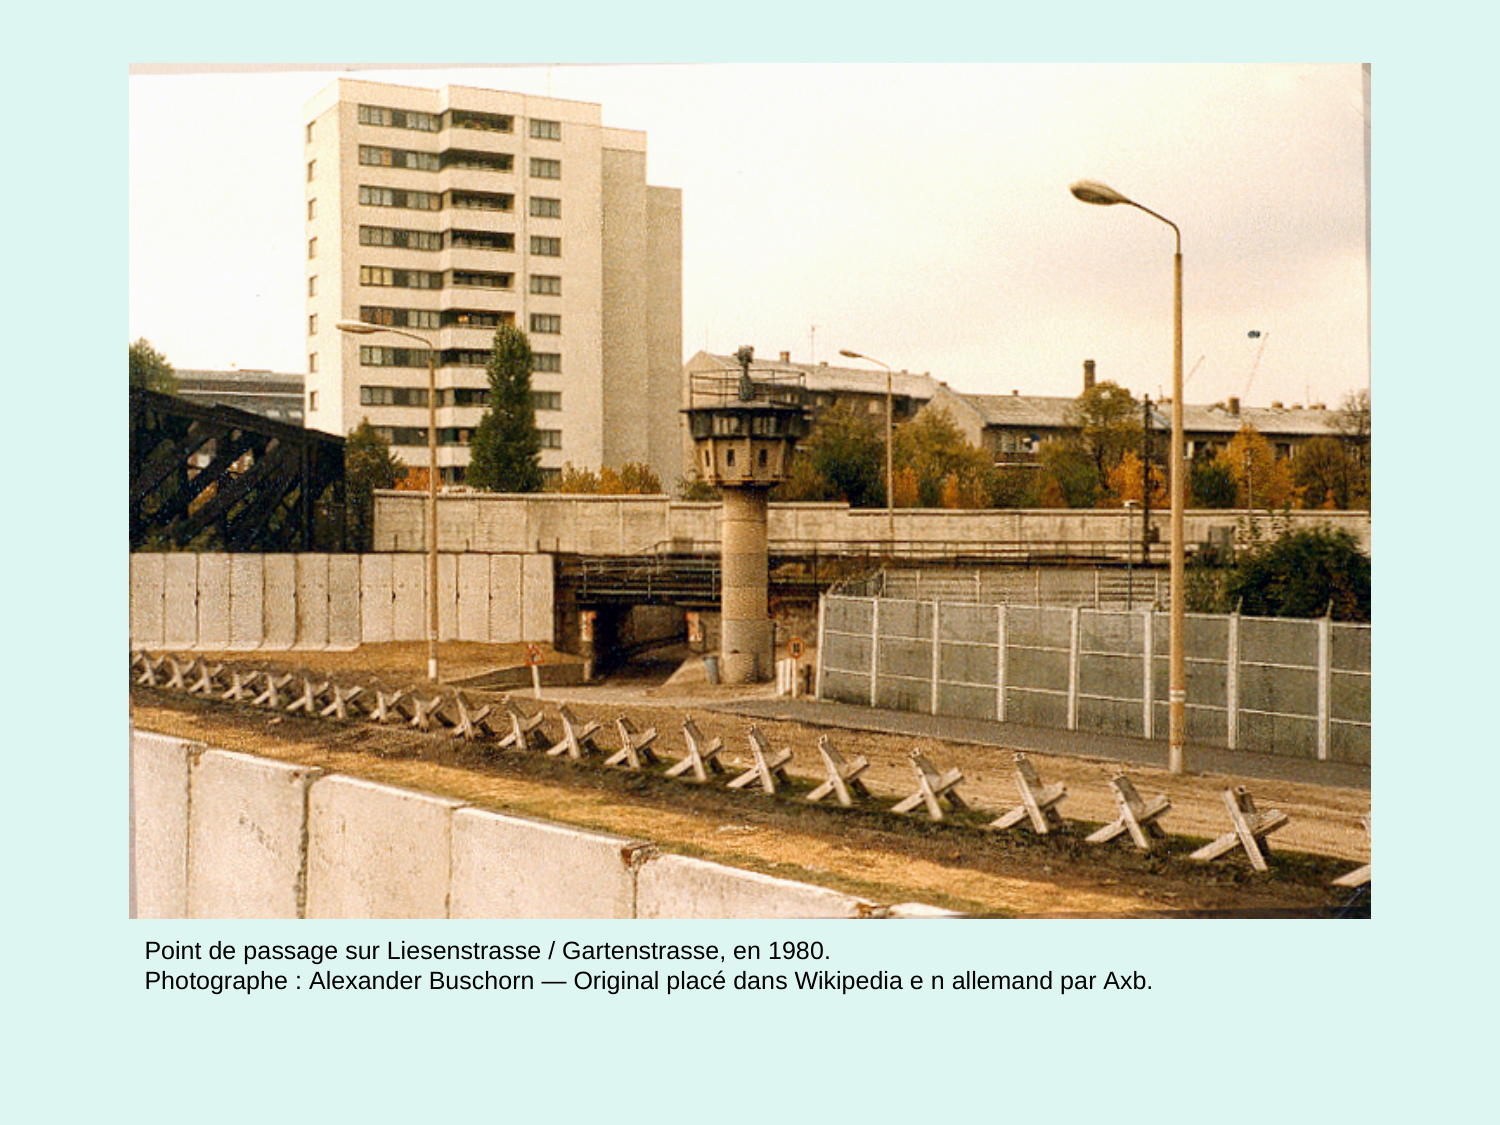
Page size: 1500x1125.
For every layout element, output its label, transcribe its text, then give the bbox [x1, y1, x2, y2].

text_box Point de passage sur Liesenstrasse / Gartenstrasse, en 1980. Photographe : Alexander Buschorn — Original placé dans Wikipedia e n allemand par Axb. [129, 927, 1371, 1002]
picture [129, 63, 1371, 919]
